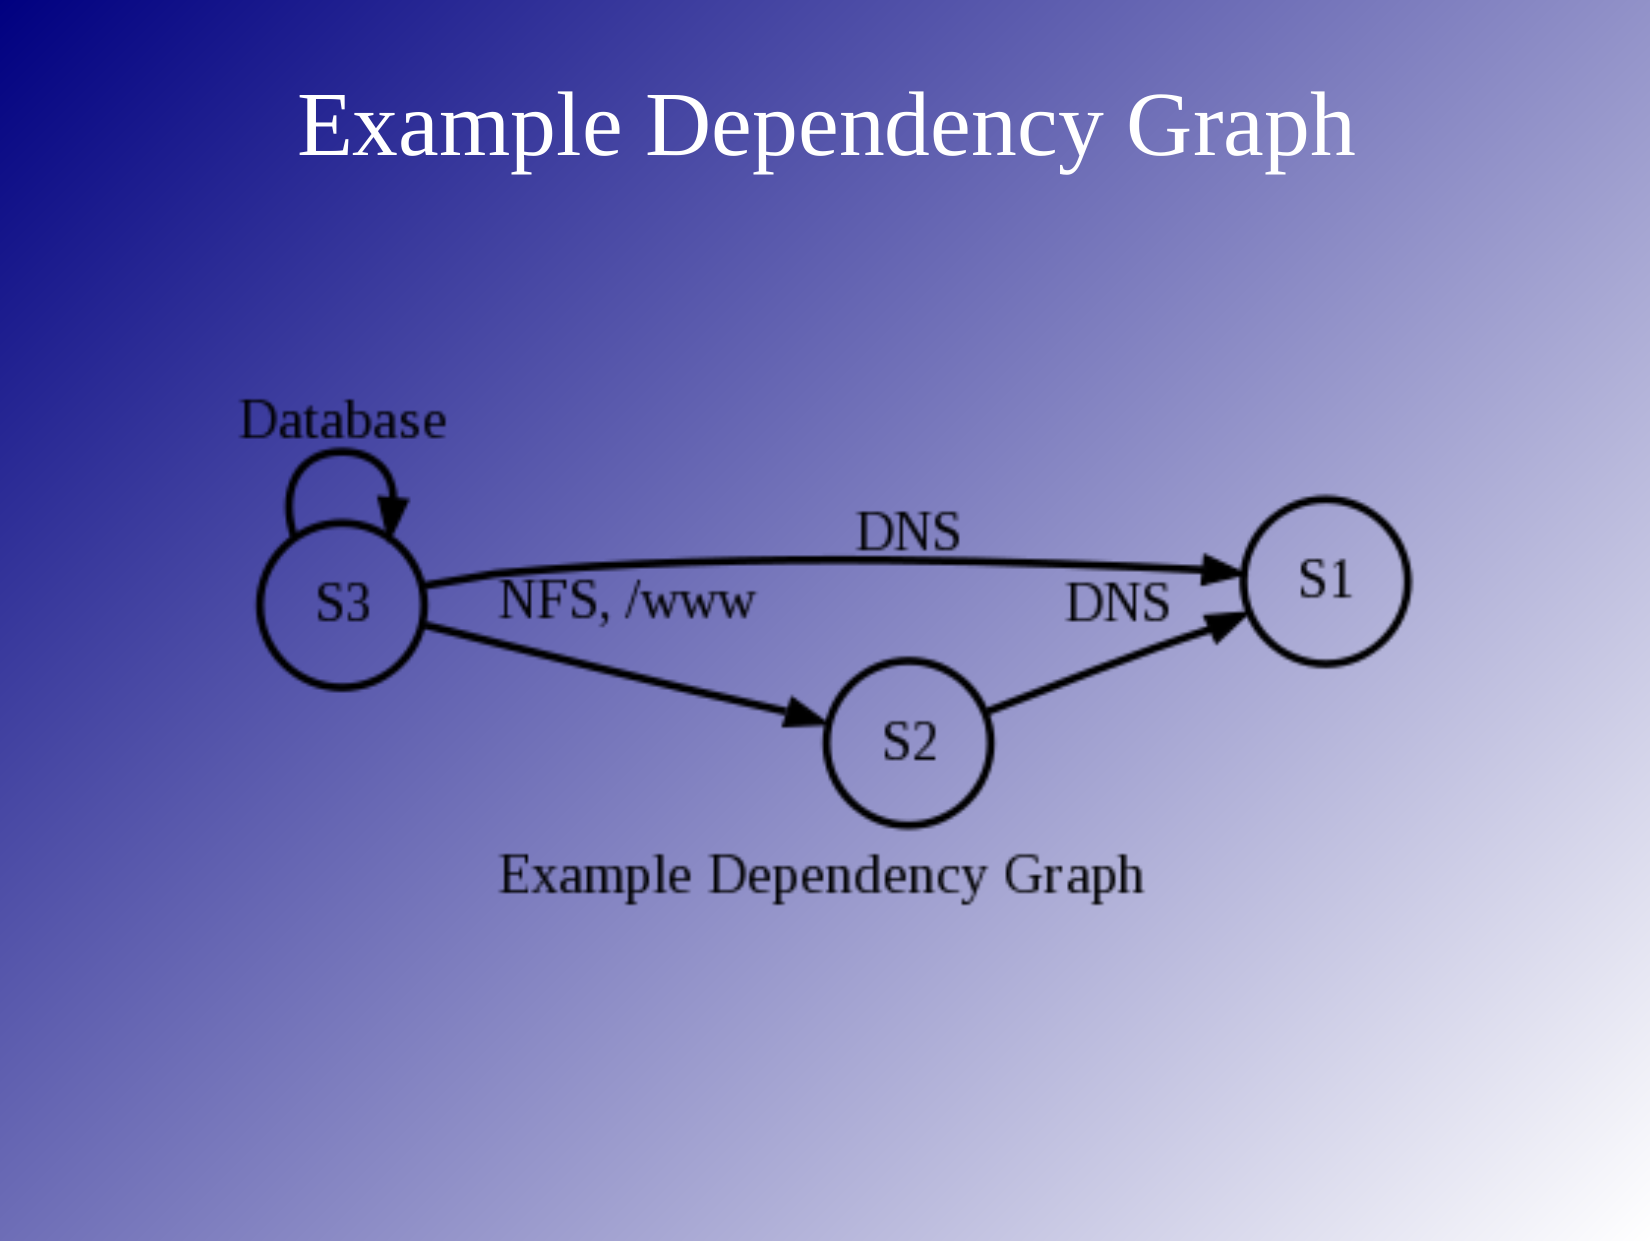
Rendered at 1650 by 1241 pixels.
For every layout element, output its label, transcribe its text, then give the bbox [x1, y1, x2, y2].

picture [225, 374, 1426, 941]
title Example Dependency Graph [123, 27, 1533, 221]
